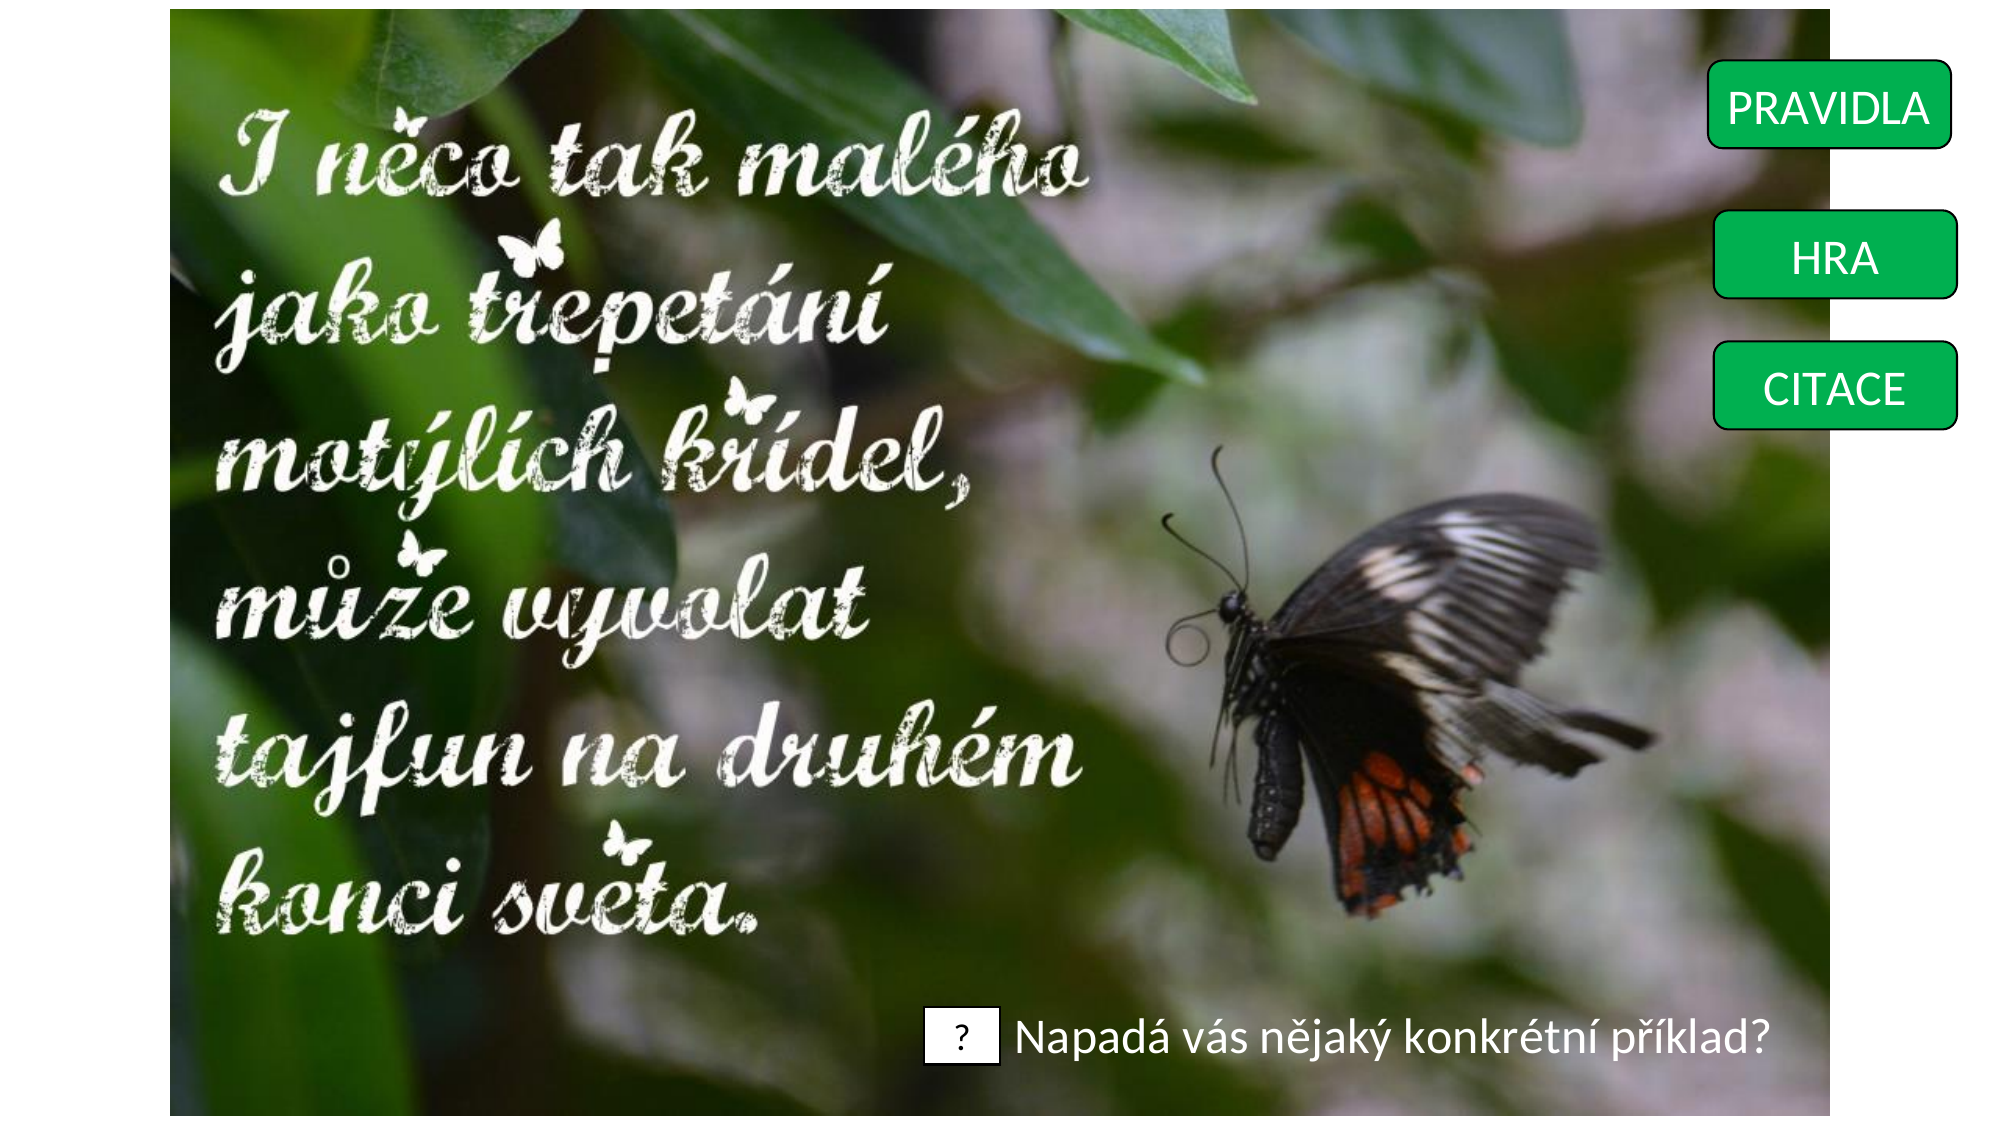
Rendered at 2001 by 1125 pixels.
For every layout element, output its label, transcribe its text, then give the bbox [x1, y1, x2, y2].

text_box HRA [1713, 210, 1958, 299]
text_box PRAVIDLA [1707, 60, 1952, 149]
picture [170, 9, 1830, 1116]
text_box CITACE [1713, 341, 1958, 430]
text_box ? [924, 1006, 1000, 1065]
text_box Napadá vás nějaký konkrétní příklad? [999, 995, 1789, 1071]
